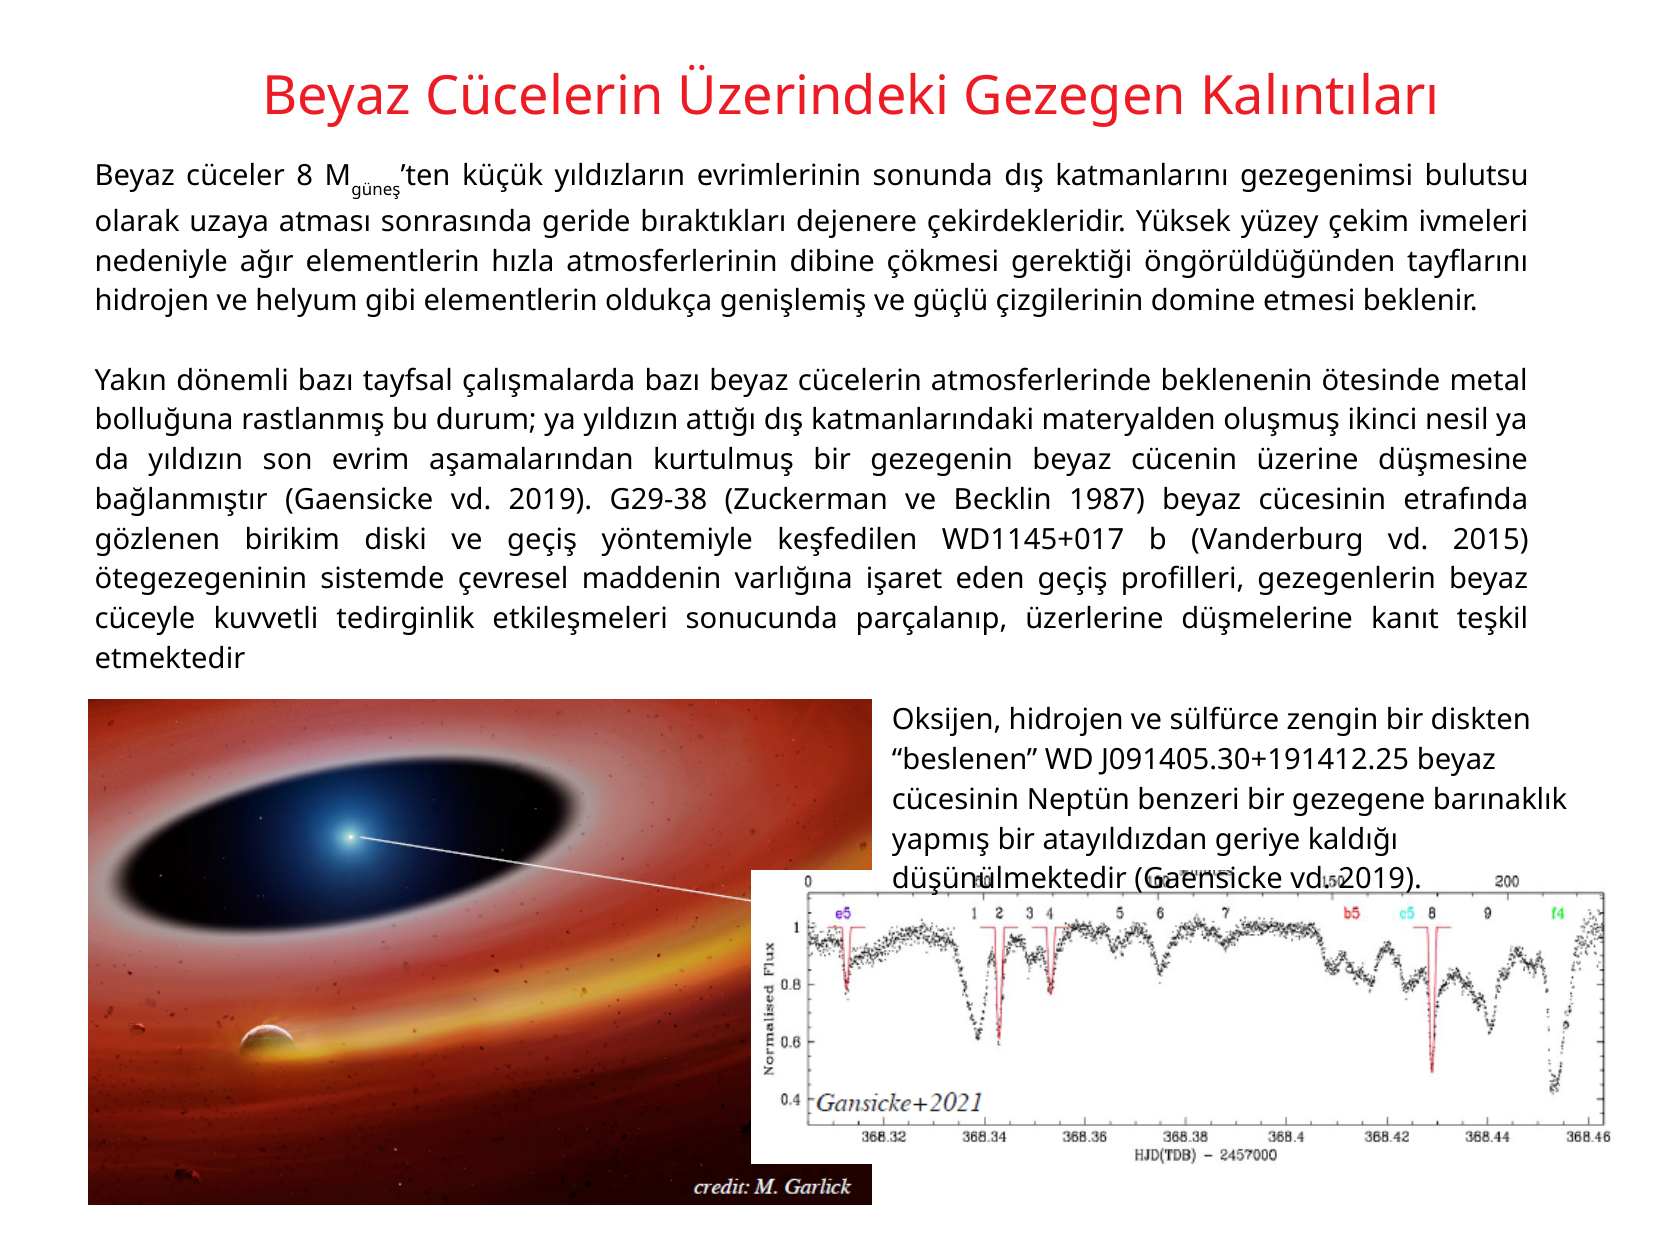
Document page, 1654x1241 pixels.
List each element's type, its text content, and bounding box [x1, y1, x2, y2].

text_box Beyaz Cücelerin Üzerindeki Gezegen Kalıntıları [153, 52, 1551, 175]
picture [88, 699, 1619, 1205]
text_box Beyaz cüceler 8 Mgüneş’ten küçük yıldızların evrimlerinin sonunda dış katmanlarını gezegenimsi bulutsu olarak uzaya atması sonrasında geride bıraktıkları dejenere çekirdekleridir. Yüksek yüzey çekim ivmeleri nedeniyle ağır elementlerin hızla atmosferlerinin dibine çökmesi gerektiği öngörüldüğünden tayflarını hidrojen ve helyum gibi elementlerin oldukça genişlemiş ve güçlü çizgilerinin domine etmesi beklenir. Yakın dönemli bazı tayfsal çalışmalarda bazı beyaz cücelerin atmosferlerinde beklenenin ötesinde metal bolluğuna rastlanmış bu durum; ya yıldızın attığı dış katmanlarındaki materyalden oluşmuş ikinci nesil ya da yıldızın son evrim aşamalarından kurtulmuş bir gezegenin beyaz cücenin üzerine düşmesine bağlanmıştır (Gaensicke vd. 2019). G29-38 (Zuckerman ve Becklin 1987) beyaz cücesinin etrafında gözlenen birikim diski ve geçiş yöntemiyle keşfedilen WD1145+017 b (Vanderburg vd. 2015) ötegezegeninin sistemde çevresel maddenin varlığına işaret eden geçiş profilleri, gezegenlerin beyaz cüceyle kuvvetli tedirginlik etkileşmeleri sonucunda parçalanıp, üzerlerine düşmelerine kanıt teşkil etmektedir [79, 146, 1545, 670]
text_box Oksijen, hidrojen ve sülfürce zengin bir diskten “beslenen” WD J091405.30+191412.25 beyaz cücesinin Neptün benzeri bir gezegene barınaklık yapmış bir atayıldızdan geriye kaldığı düşünülmektedir (Gaensicke vd. 2019). [877, 691, 1613, 886]
